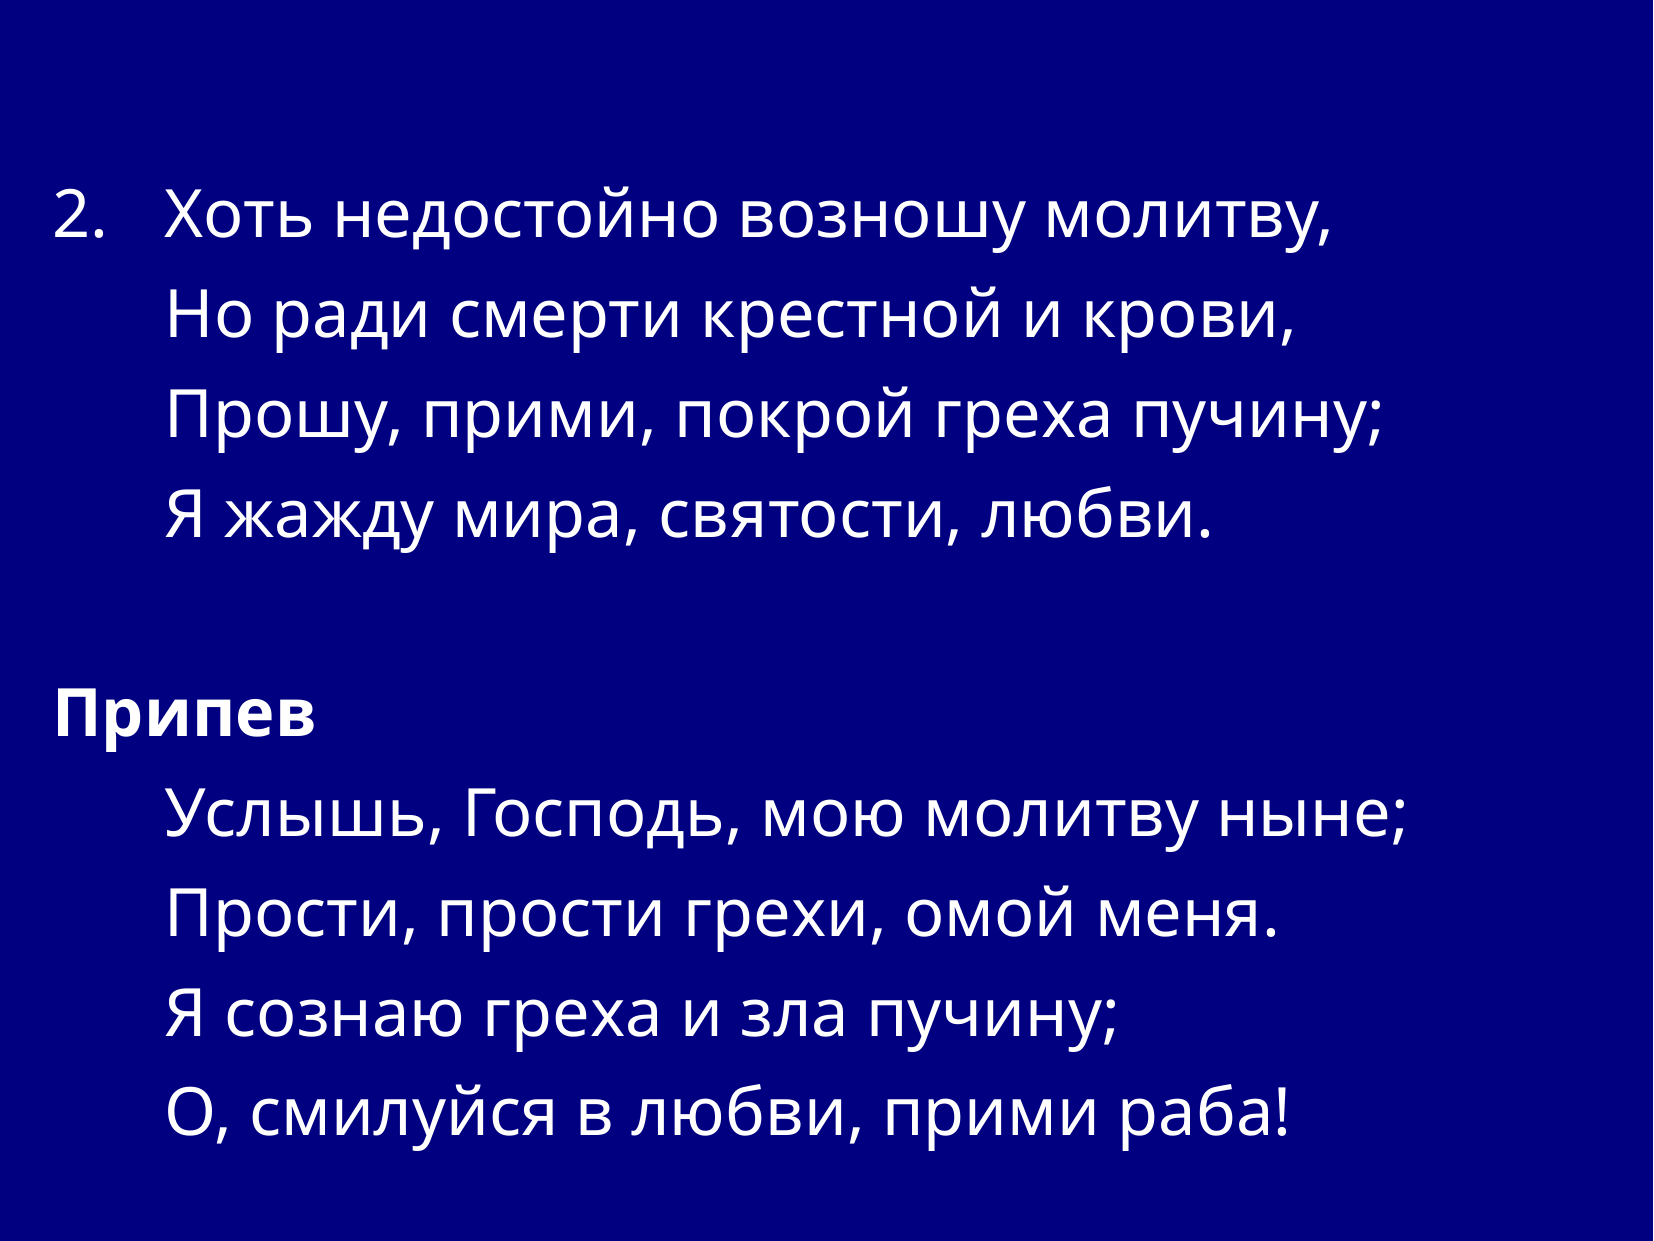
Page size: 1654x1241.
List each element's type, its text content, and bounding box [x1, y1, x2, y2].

text_box 2. Хоть недостойно возношу молитву, Но ради смерти крестной и крови, Прошу, прими, покрой греха пучину; Я жажду мира, святости, любви. Припев Услышь, Господь, мою молитву ныне; Прости, прости грехи, омой меня. Я сознаю греха и зла пучину; О, смилуйся в любви, прими раба! [37, 150, 1651, 1163]
